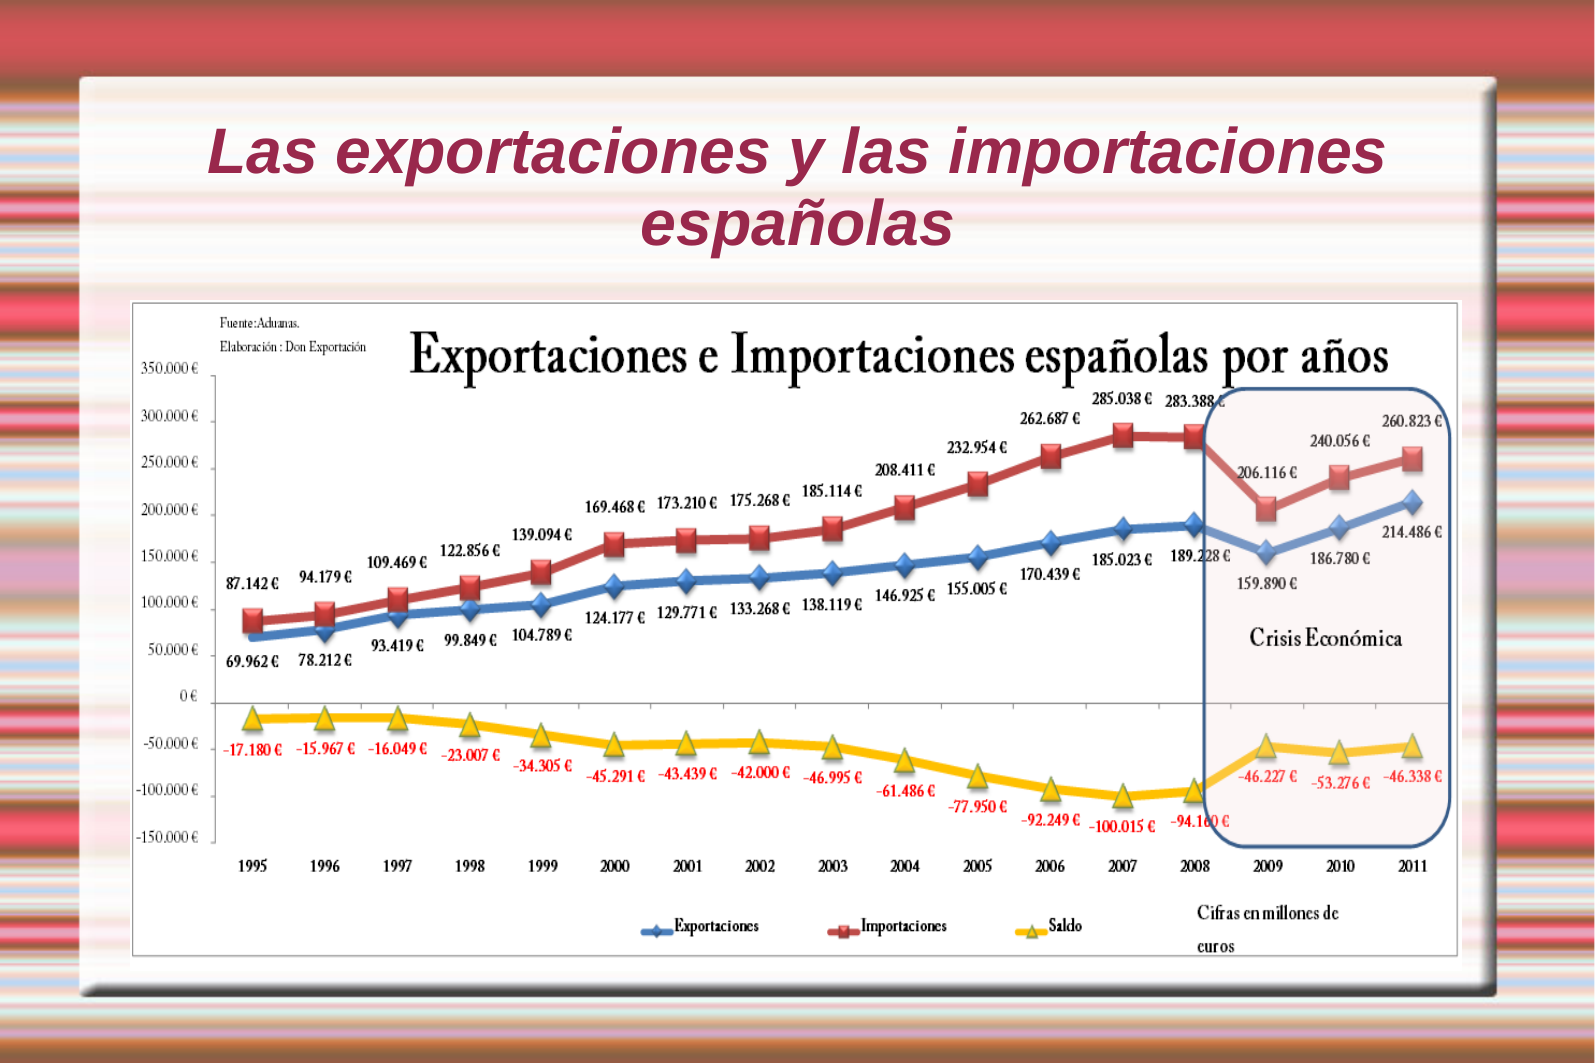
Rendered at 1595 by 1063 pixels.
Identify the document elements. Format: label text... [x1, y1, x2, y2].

picture [0, 0, 1595, 1063]
title Las exportaciones y las importaciones españolas [117, 98, 1479, 276]
